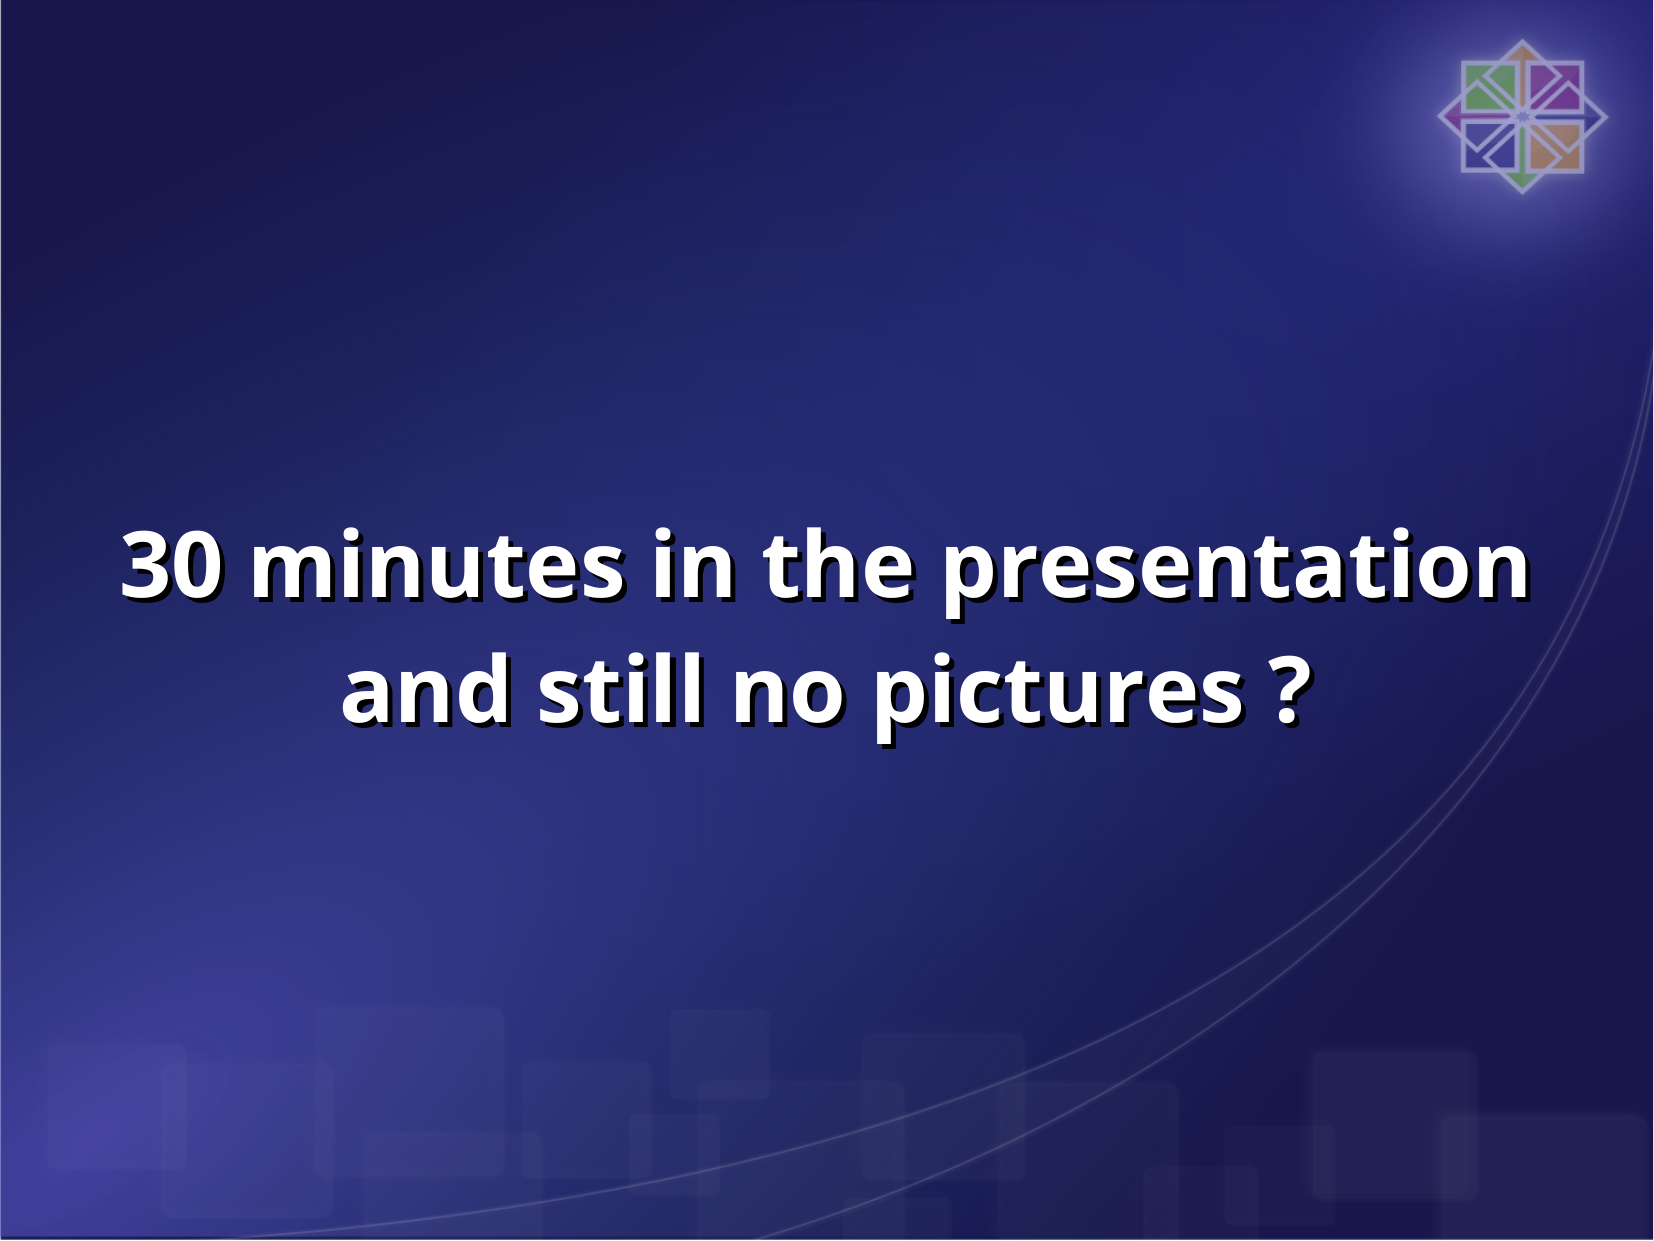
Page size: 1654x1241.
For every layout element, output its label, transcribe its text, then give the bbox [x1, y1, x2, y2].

title 30 minutes in the presentation and still no pictures ? [82, 49, 1571, 1201]
picture [0, 0, 1654, 1241]
